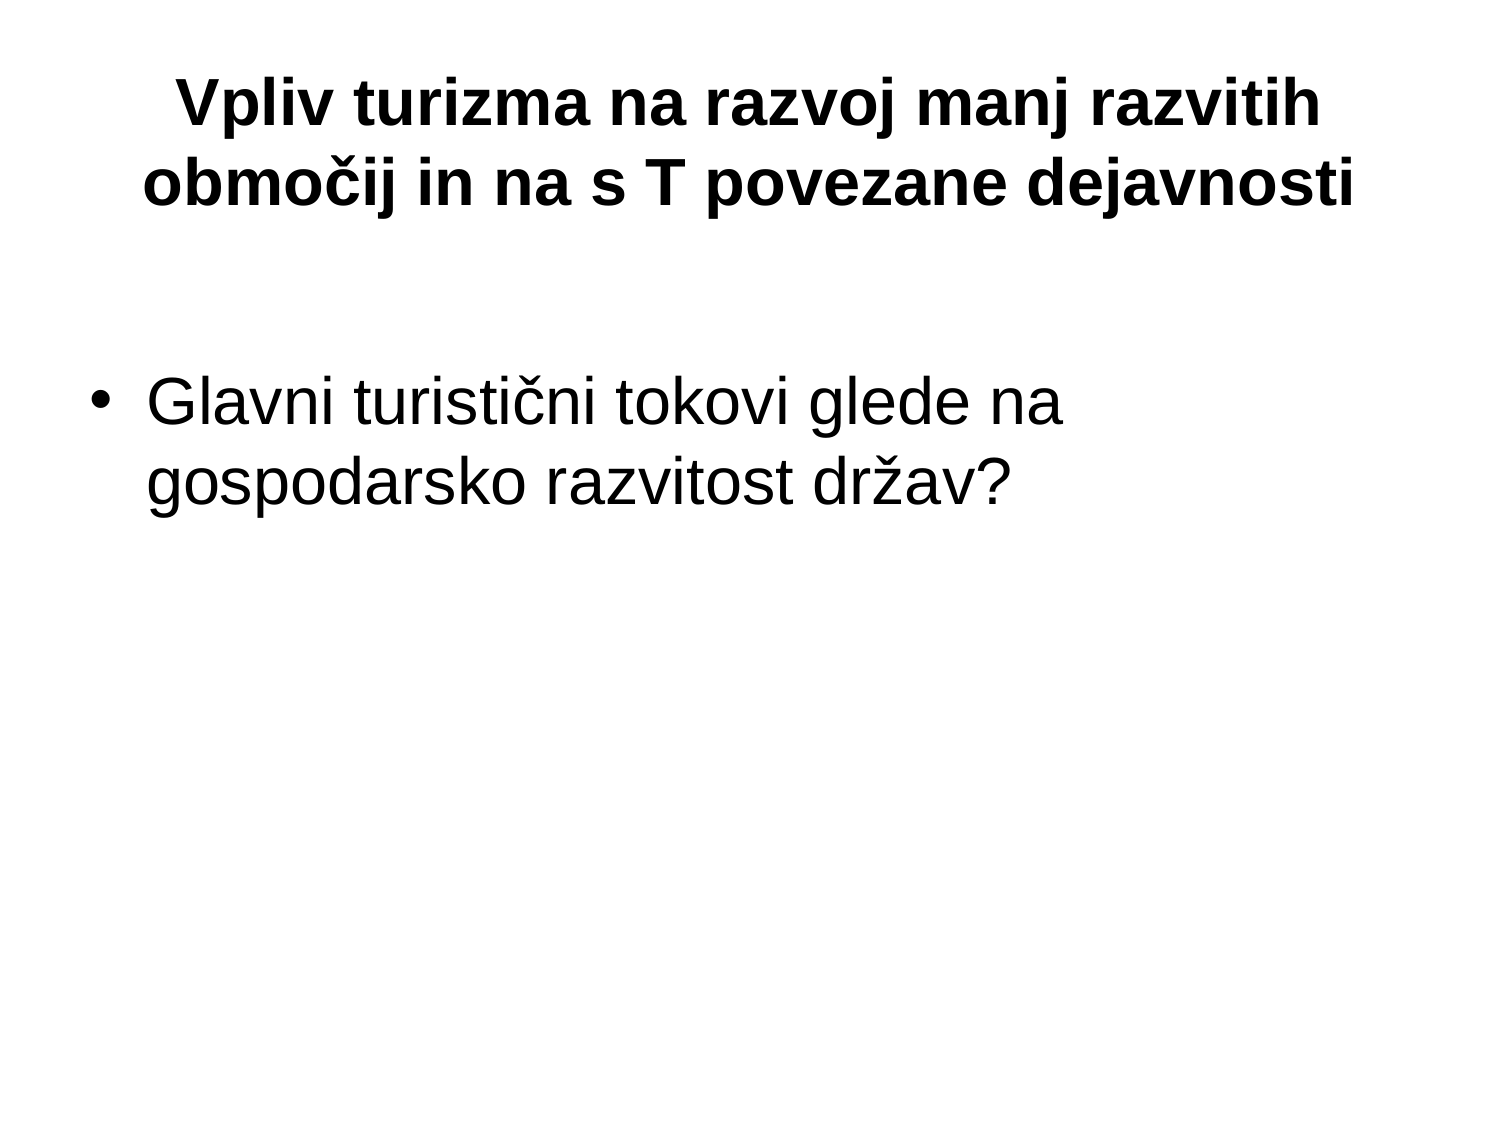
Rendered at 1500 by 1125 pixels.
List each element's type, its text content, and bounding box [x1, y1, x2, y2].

list Glavni turistični tokovi glede na gospodarsko razvitost držav? [75, 350, 1426, 1006]
title Vpliv turizma na razvoj manj razvitih območij in na s T povezane dejavnosti [75, 45, 1426, 233]
